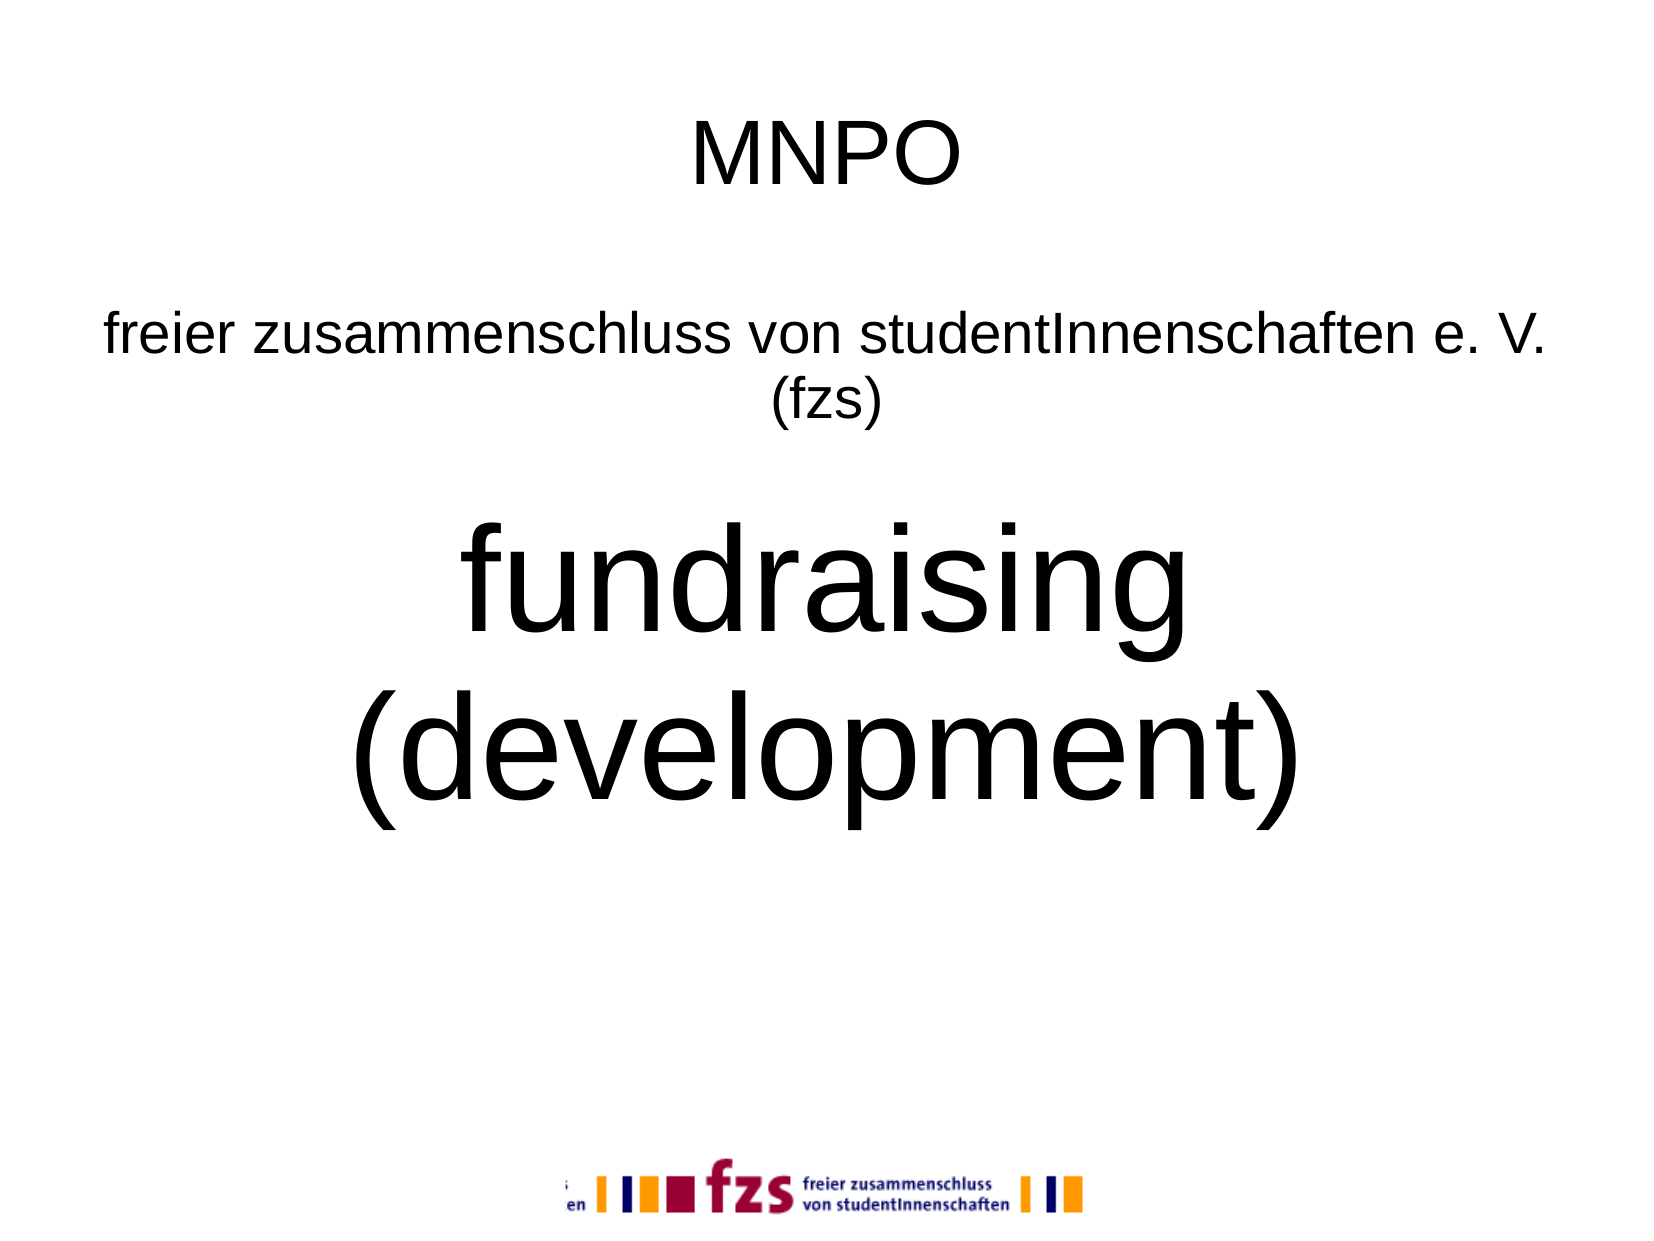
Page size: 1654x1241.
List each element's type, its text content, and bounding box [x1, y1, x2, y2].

picture [565, 1129, 1090, 1216]
title MNPO [82, 49, 1571, 257]
subtitle freier zusammenschluss von studentInnenschaften e. V. (fzs) fundraising (development) [82, 290, 1571, 1010]
